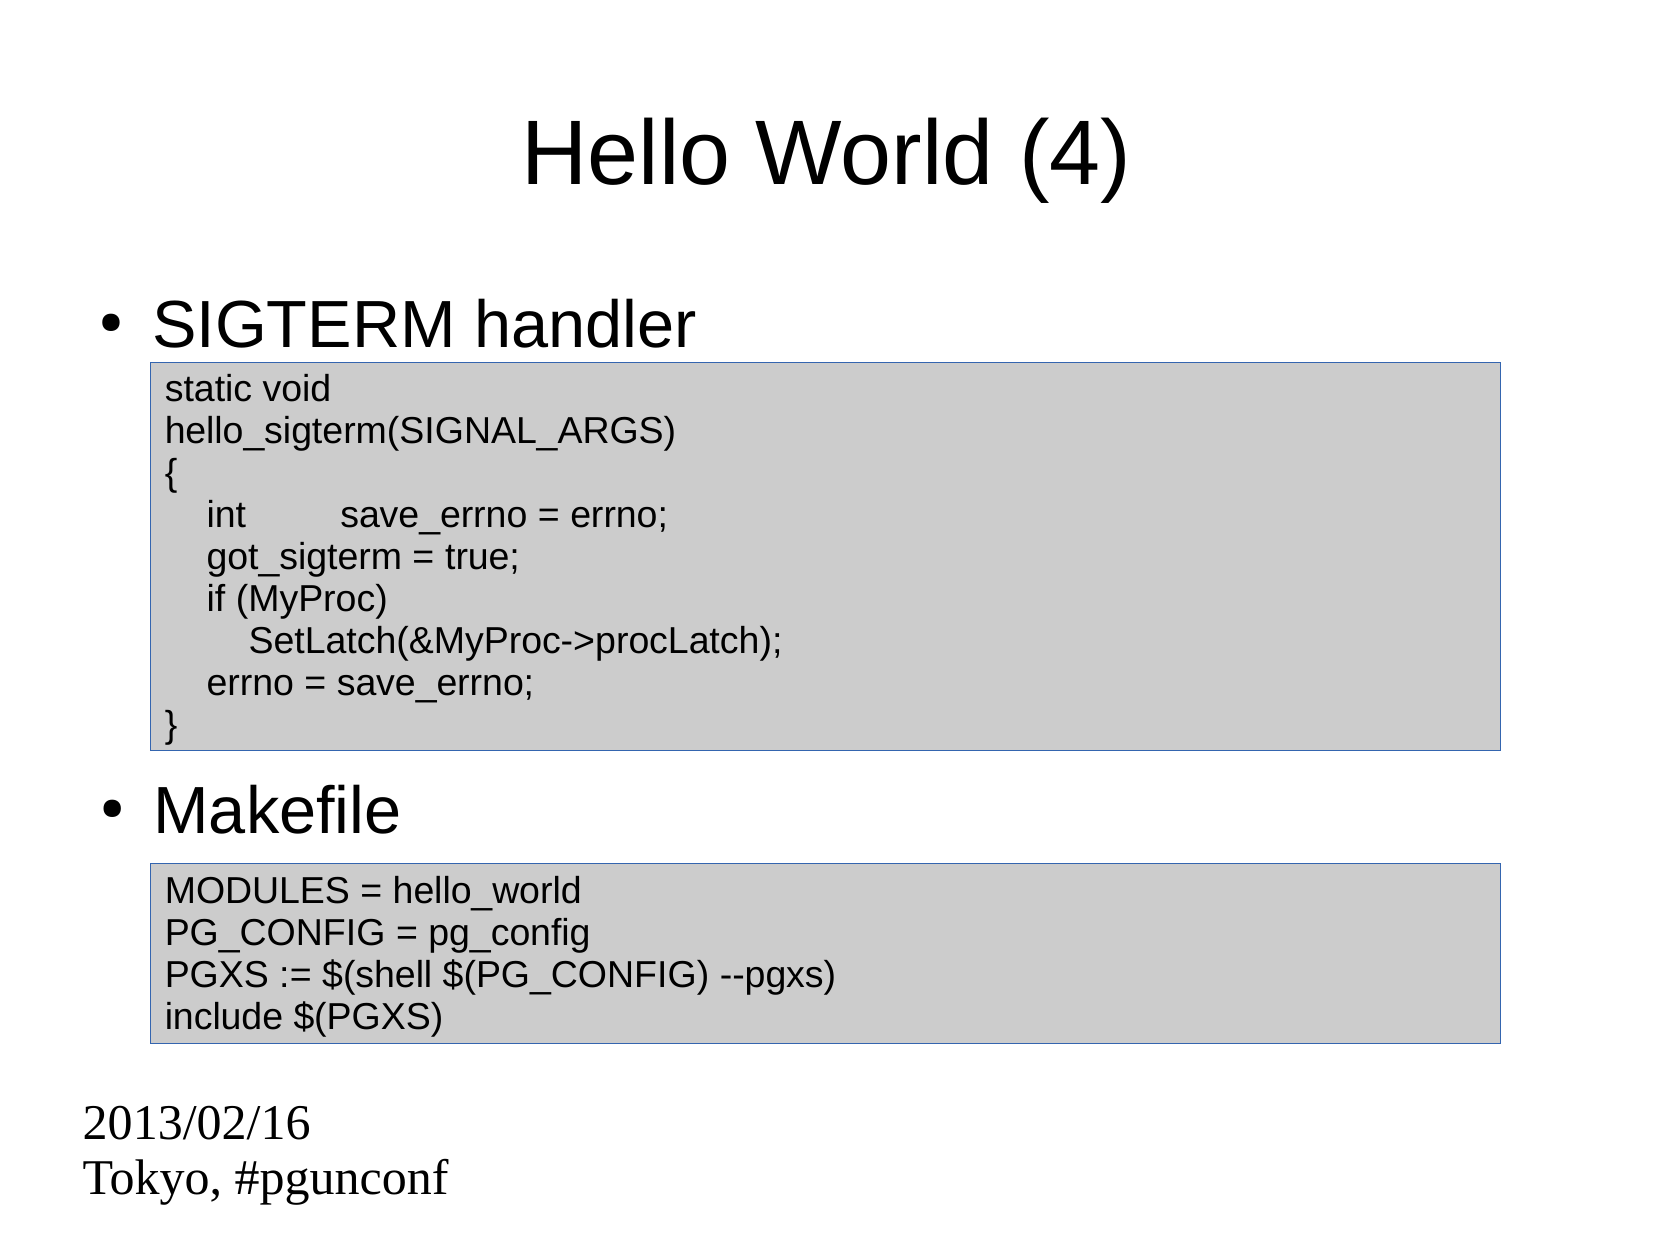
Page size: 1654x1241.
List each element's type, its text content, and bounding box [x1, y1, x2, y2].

text_box MODULES = hello_world PG_CONFIG = pg_config PGXS := $(shell $(PG_CONFIG) --pgxs) include $(PGXS) [150, 863, 1501, 1044]
title Hello World (4) [82, 49, 1571, 257]
text_box static void hello_sigterm(SIGNAL_ARGS) { int save_errno = errno; got_sigterm = true; if (MyProc) SetLatch(&MyProc->procLatch); errno = save_errno; } [150, 377, 1501, 751]
list Makefile [82, 773, 1538, 864]
text_box SIGTERM handler [81, 287, 1501, 377]
